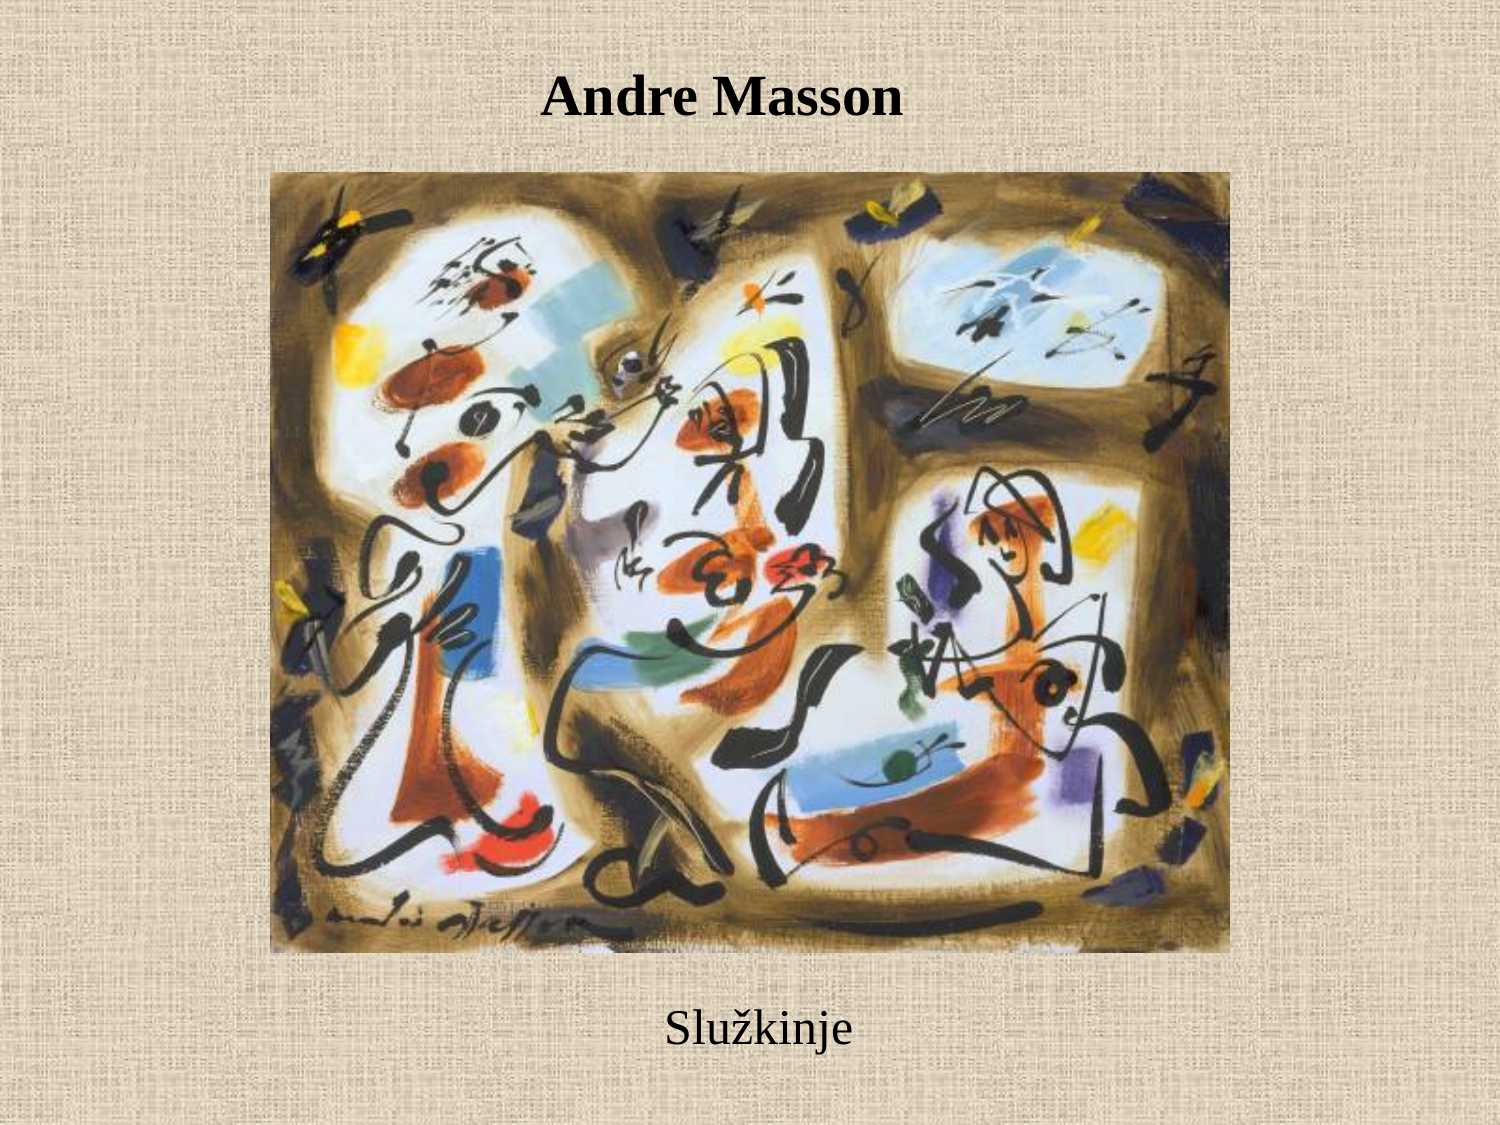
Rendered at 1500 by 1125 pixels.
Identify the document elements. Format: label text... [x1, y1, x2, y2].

text_box Andre Masson [525, 50, 919, 135]
picture [0, 0, 1500, 1125]
text_box Služkinje [650, 987, 869, 1063]
